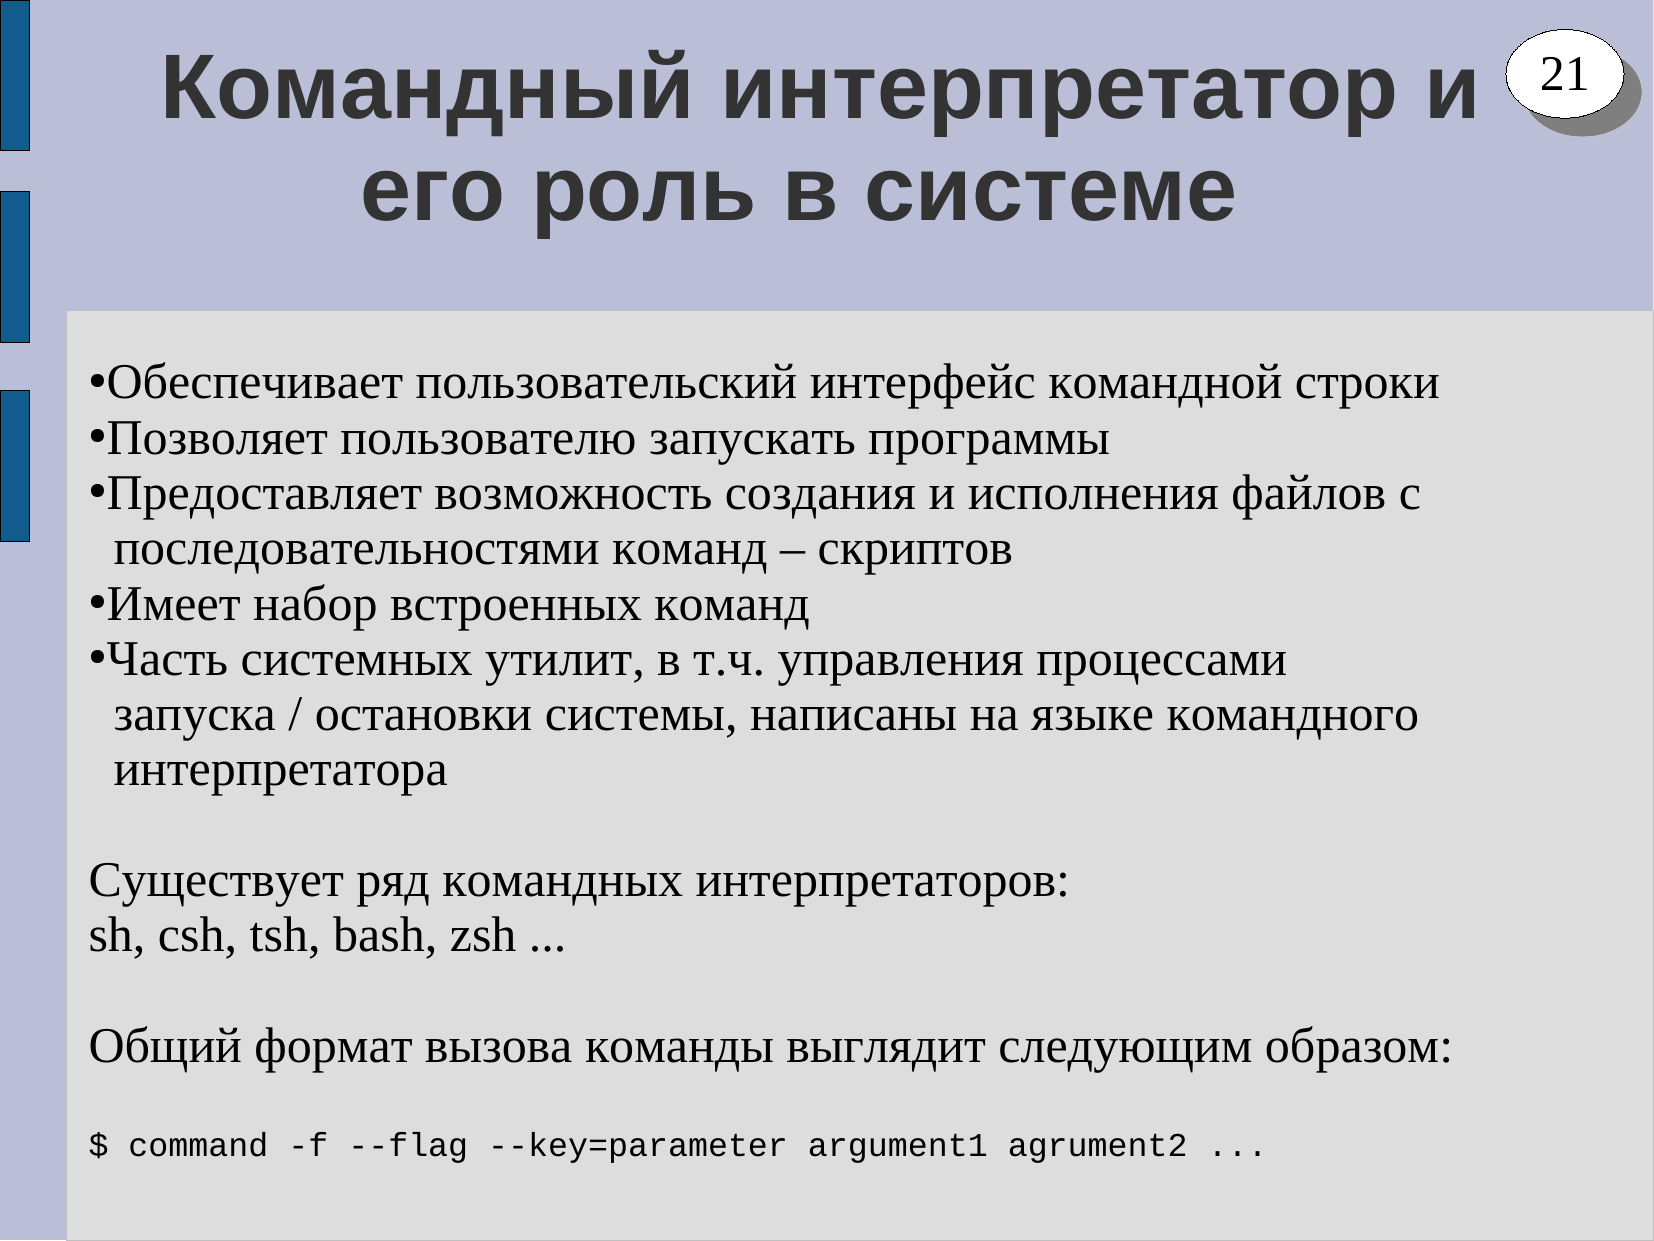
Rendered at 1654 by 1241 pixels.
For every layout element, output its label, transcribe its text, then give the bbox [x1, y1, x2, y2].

text_box 21 [1505, 29, 1625, 119]
text_box Обеспечивает пользовательский интерфейс командной строки Позволяет пользователю запускать программы Предоставляет возможность создания и исполнения файлов с последовательностями команд – скриптов Имеет набор встроенных команд Часть системных утилит, в т.ч. управления процессами запуска / остановки системы, написаны на языке командного интерпретатора Существует ряд командных интерпретаторов: sh, csh, tsh, bash, zsh ... Общий формат вызова команды выглядит следующим образом: $ command -f --flag --key=parameter argument1 agrument2 ... [88, 354, 1565, 1182]
title Командный интерпретатор и его роль в системе [93, 29, 1506, 349]
